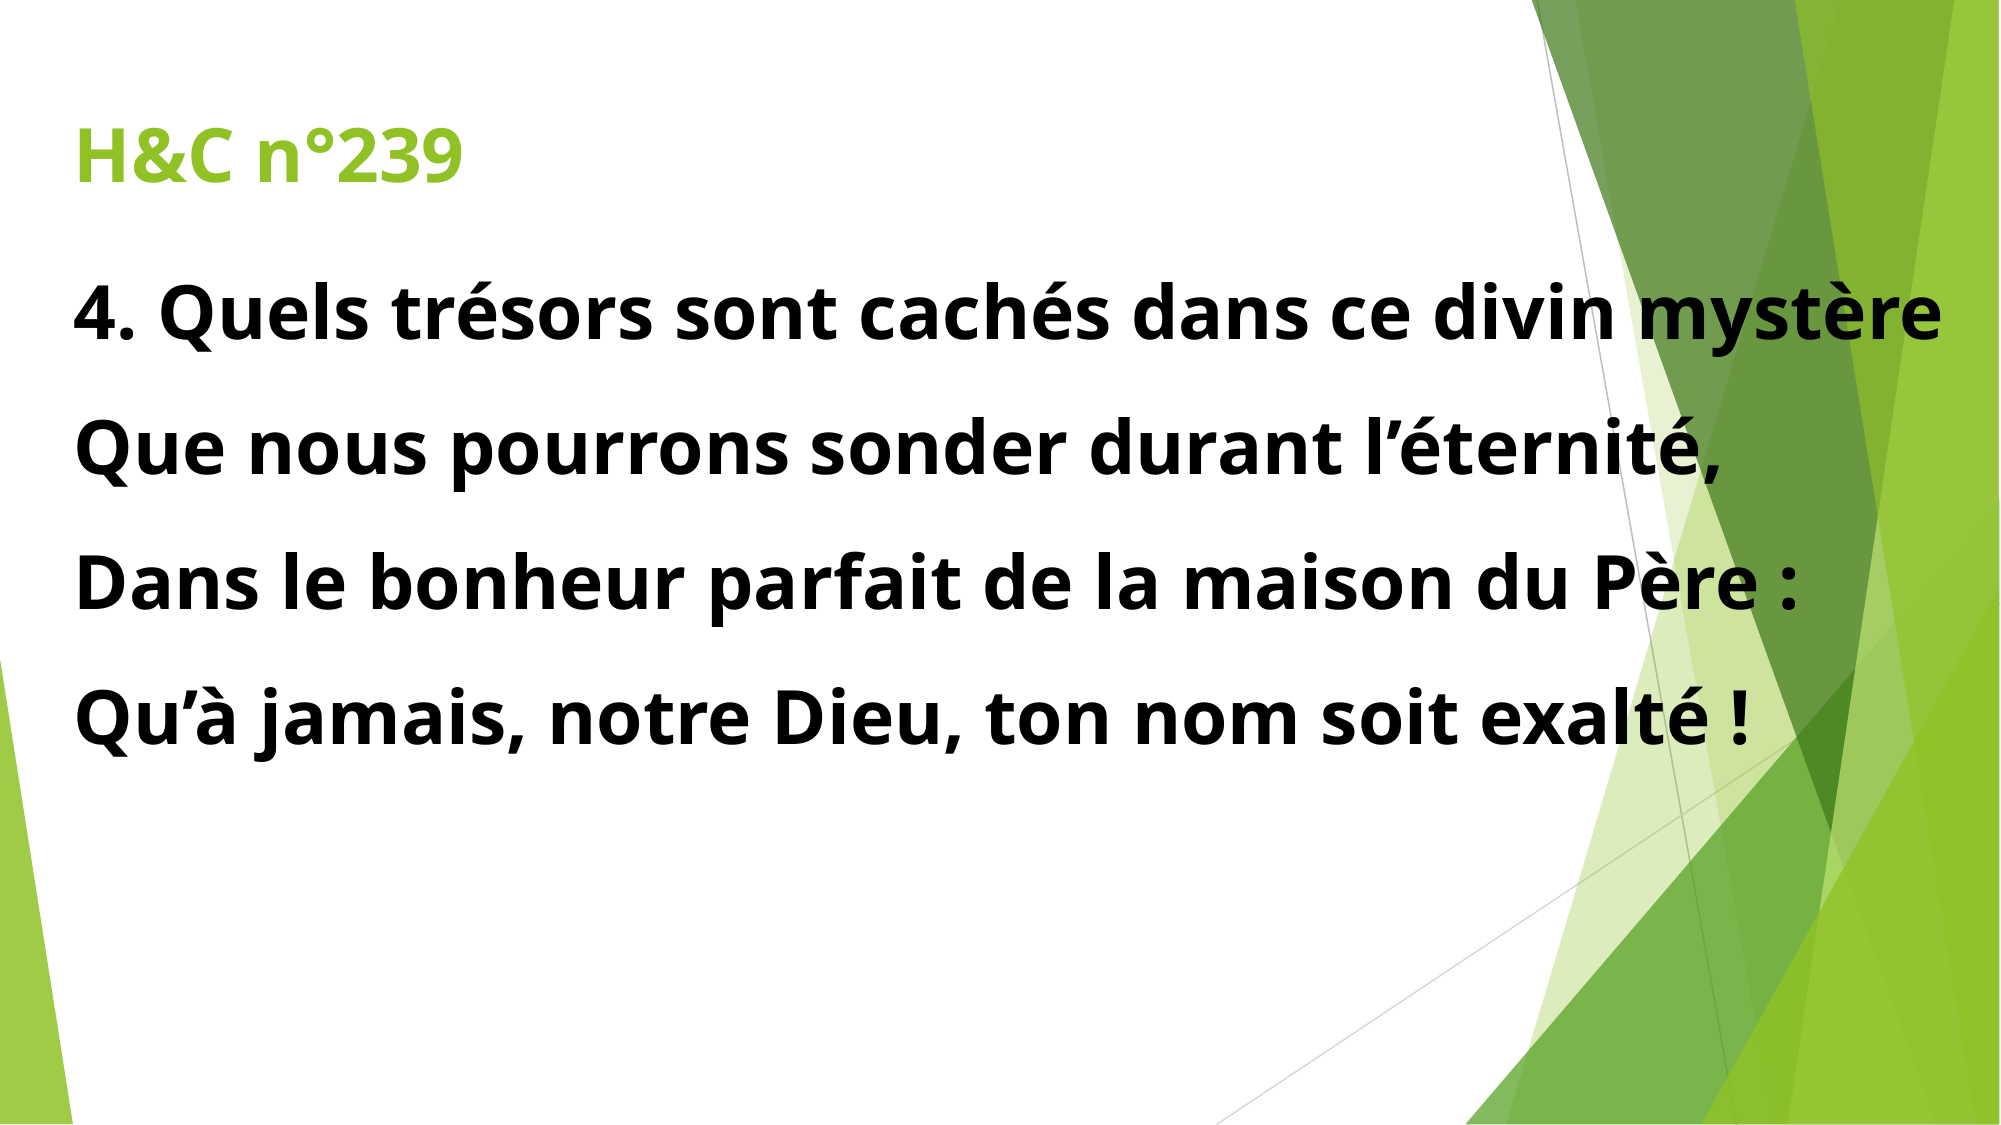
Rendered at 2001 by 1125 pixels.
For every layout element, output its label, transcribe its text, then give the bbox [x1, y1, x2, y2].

text_box H&C n°239 [59, 99, 1522, 212]
text_box 4. Quels trésors sont cachés dans ce divin mystère Que nous pourrons sonder durant l’éternité, Dans le bonheur parfait de la maison du Père : Qu’à jamais, notre Dieu, ton nom soit exalté ! [59, 212, 1961, 1074]
